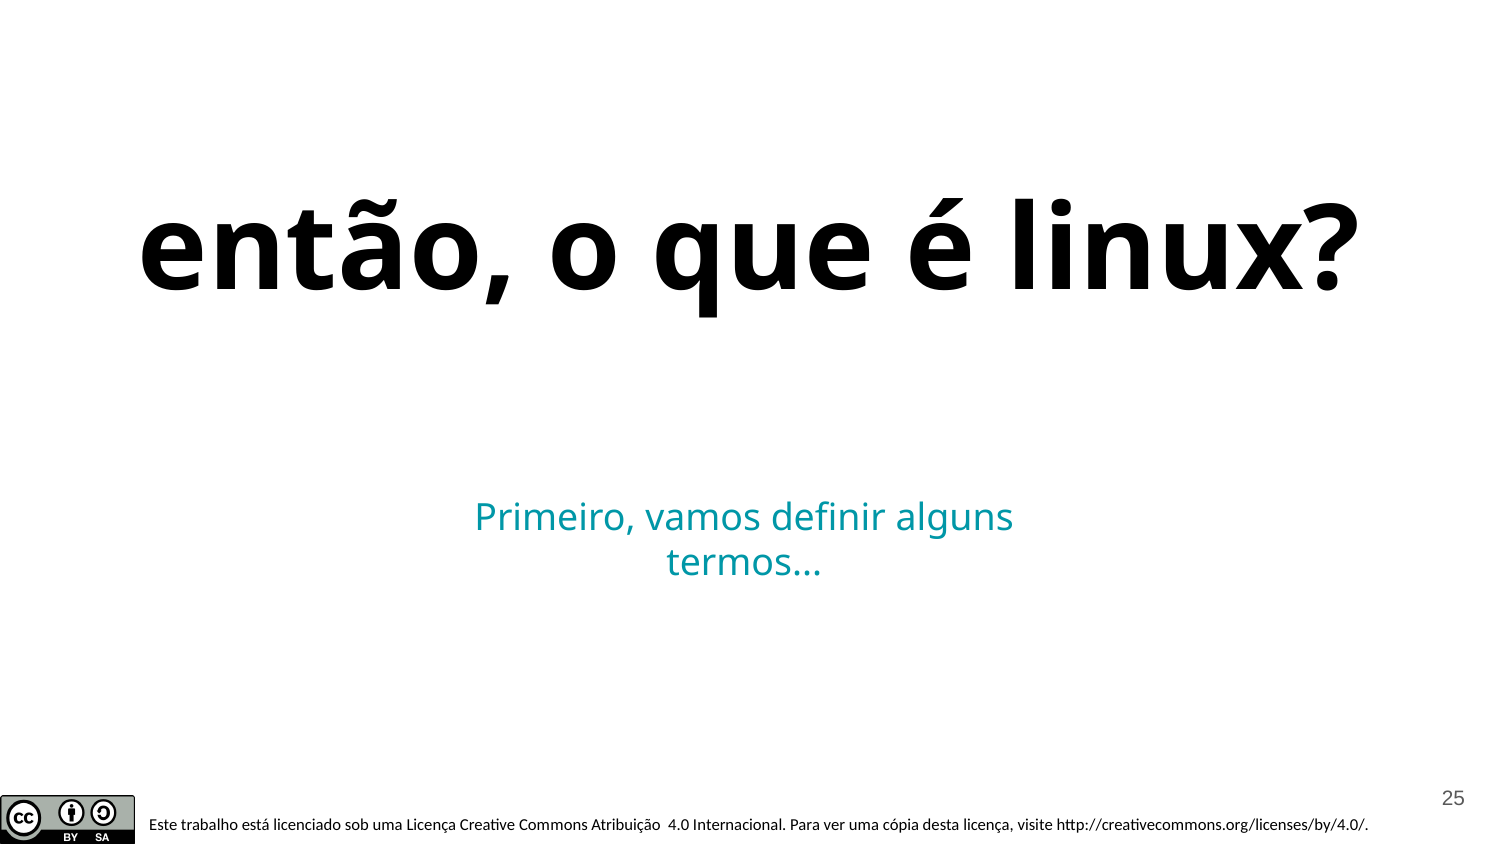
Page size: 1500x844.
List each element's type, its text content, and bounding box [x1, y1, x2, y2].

text_box Este trabalho está licenciado sob uma Licença Creative Commons Atribuição 4.0 Internacional. Para ver uma cópia desta licença, visite http://creativecommons.org/licenses/by/4.0/. [135, 795, 1500, 844]
slide_number <number> [1389, 764, 1480, 795]
picture [0, 795, 135, 844]
list Primeiro, vamos definir alguns termos... [436, 477, 1053, 566]
title então, o que é linux? [51, 156, 1449, 506]
